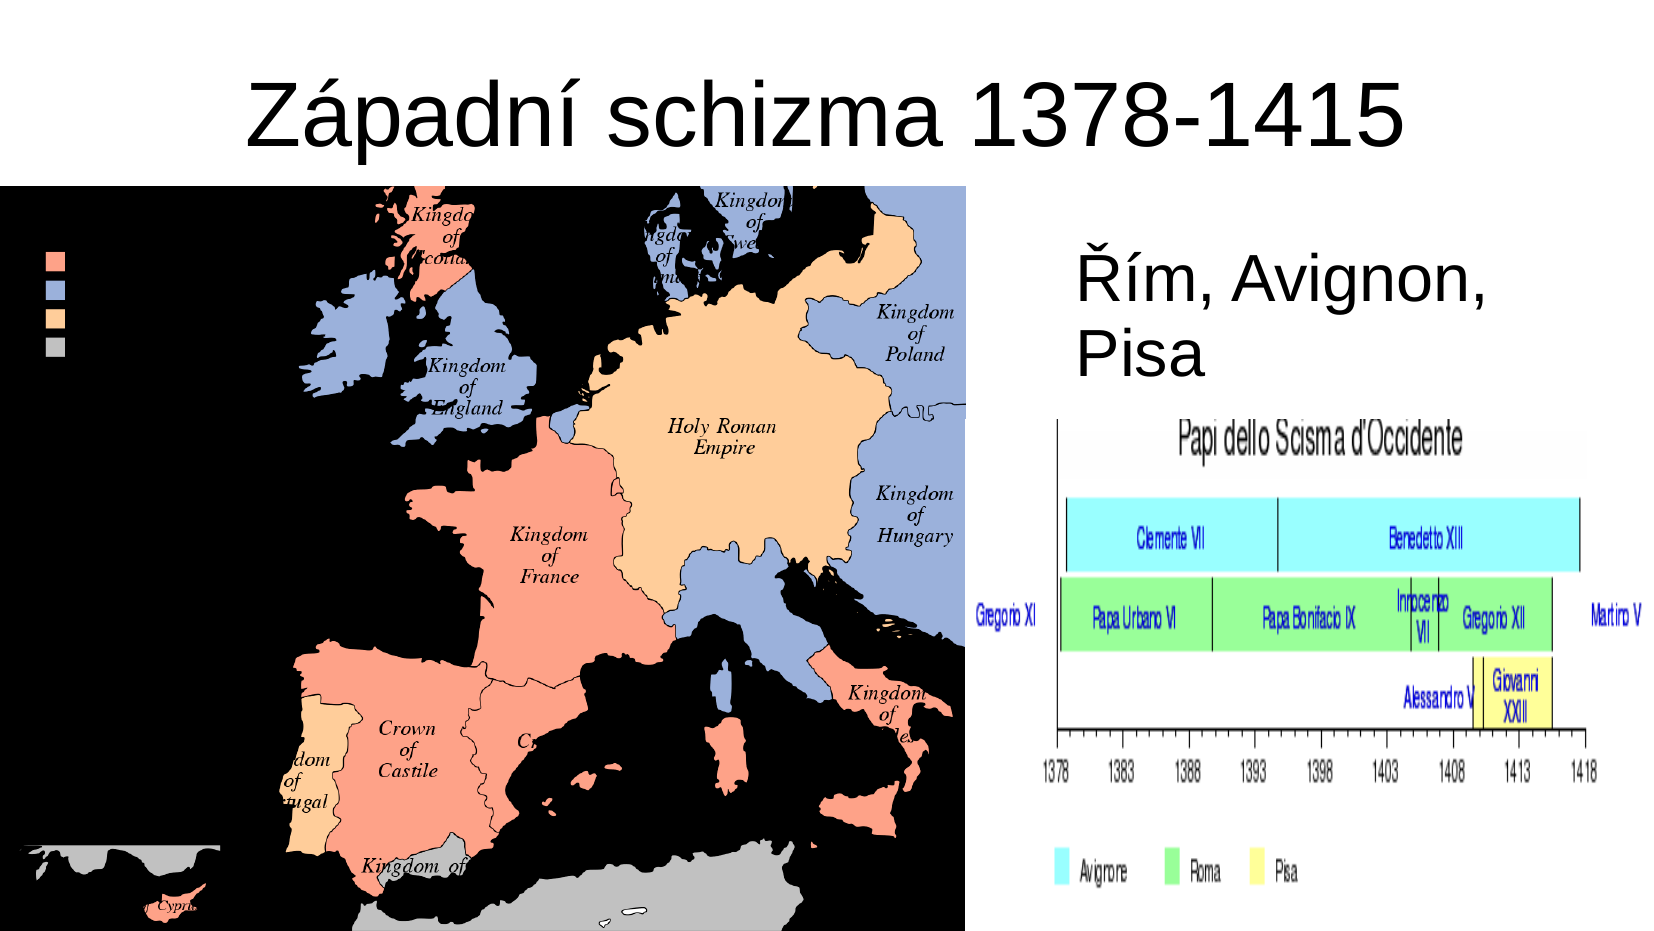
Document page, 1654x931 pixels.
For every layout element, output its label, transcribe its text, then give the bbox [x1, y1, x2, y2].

title Západní schizma 1378-1415 [82, 37, 1571, 193]
list Řím, Avignon, Pisa [1005, 165, 1571, 419]
picture [0, 186, 1654, 931]
